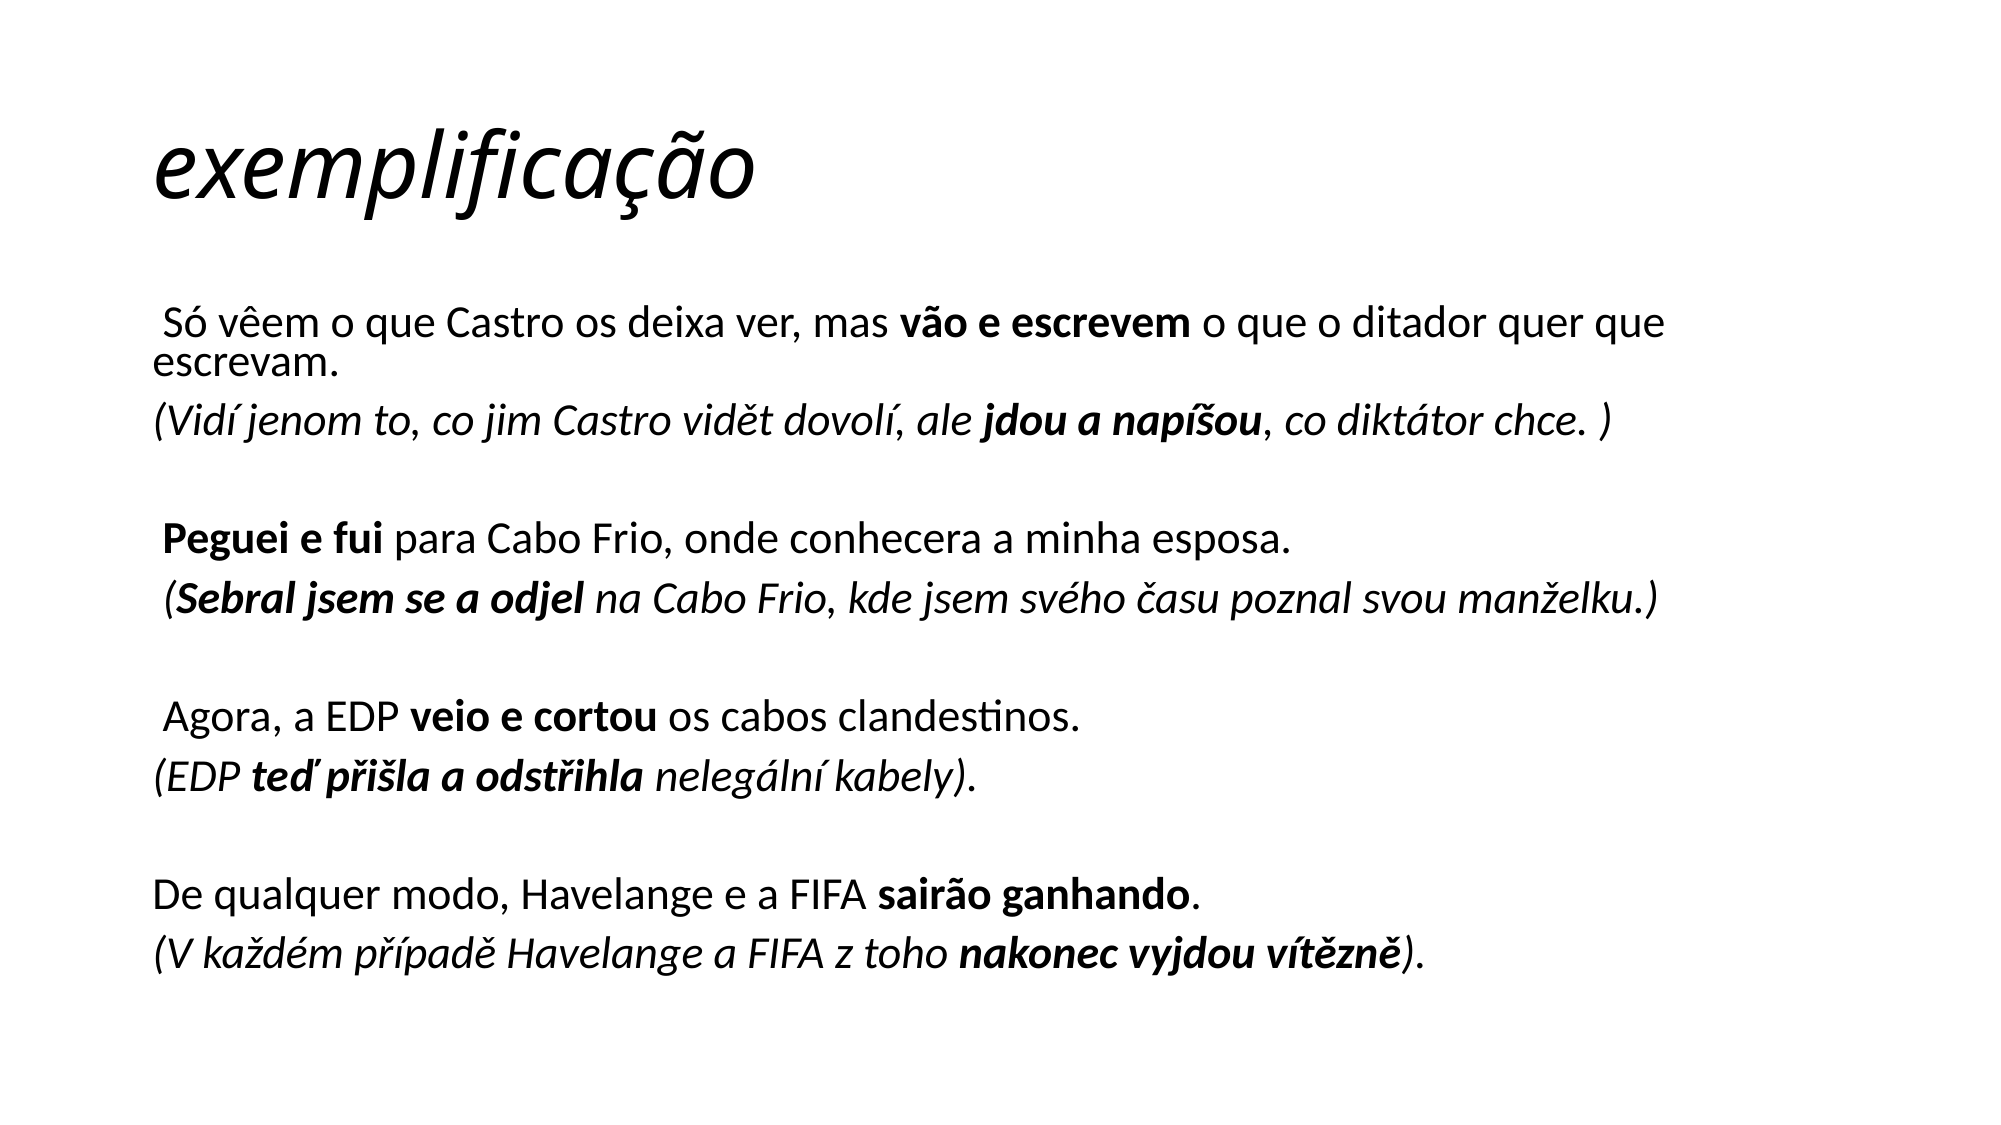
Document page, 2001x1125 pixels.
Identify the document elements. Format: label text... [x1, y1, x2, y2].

title exemplificação [137, 59, 1863, 278]
list Só vêem o que Castro os deixa ver, mas vão e escrevem o que o ditador quer que escrevam. (Vidí jenom to, co jim Castro vidět dovolí, ale jdou a napíšou, co diktátor chce. ) Peguei e fui para Cabo Frio, onde conhecera a minha esposa. (Sebral jsem se a odjel na Cabo Frio, kde jsem svého času poznal svou manželku.) Agora, a EDP veio e cortou os cabos clandestinos. (EDP teď přišla a odstřihla nelegální kabely). De qualquer modo, Havelange e a FIFA sairão ganhando. (V každém případě Havelange a FIFA z toho nakonec vyjdou vítězně). [137, 299, 1863, 1014]
